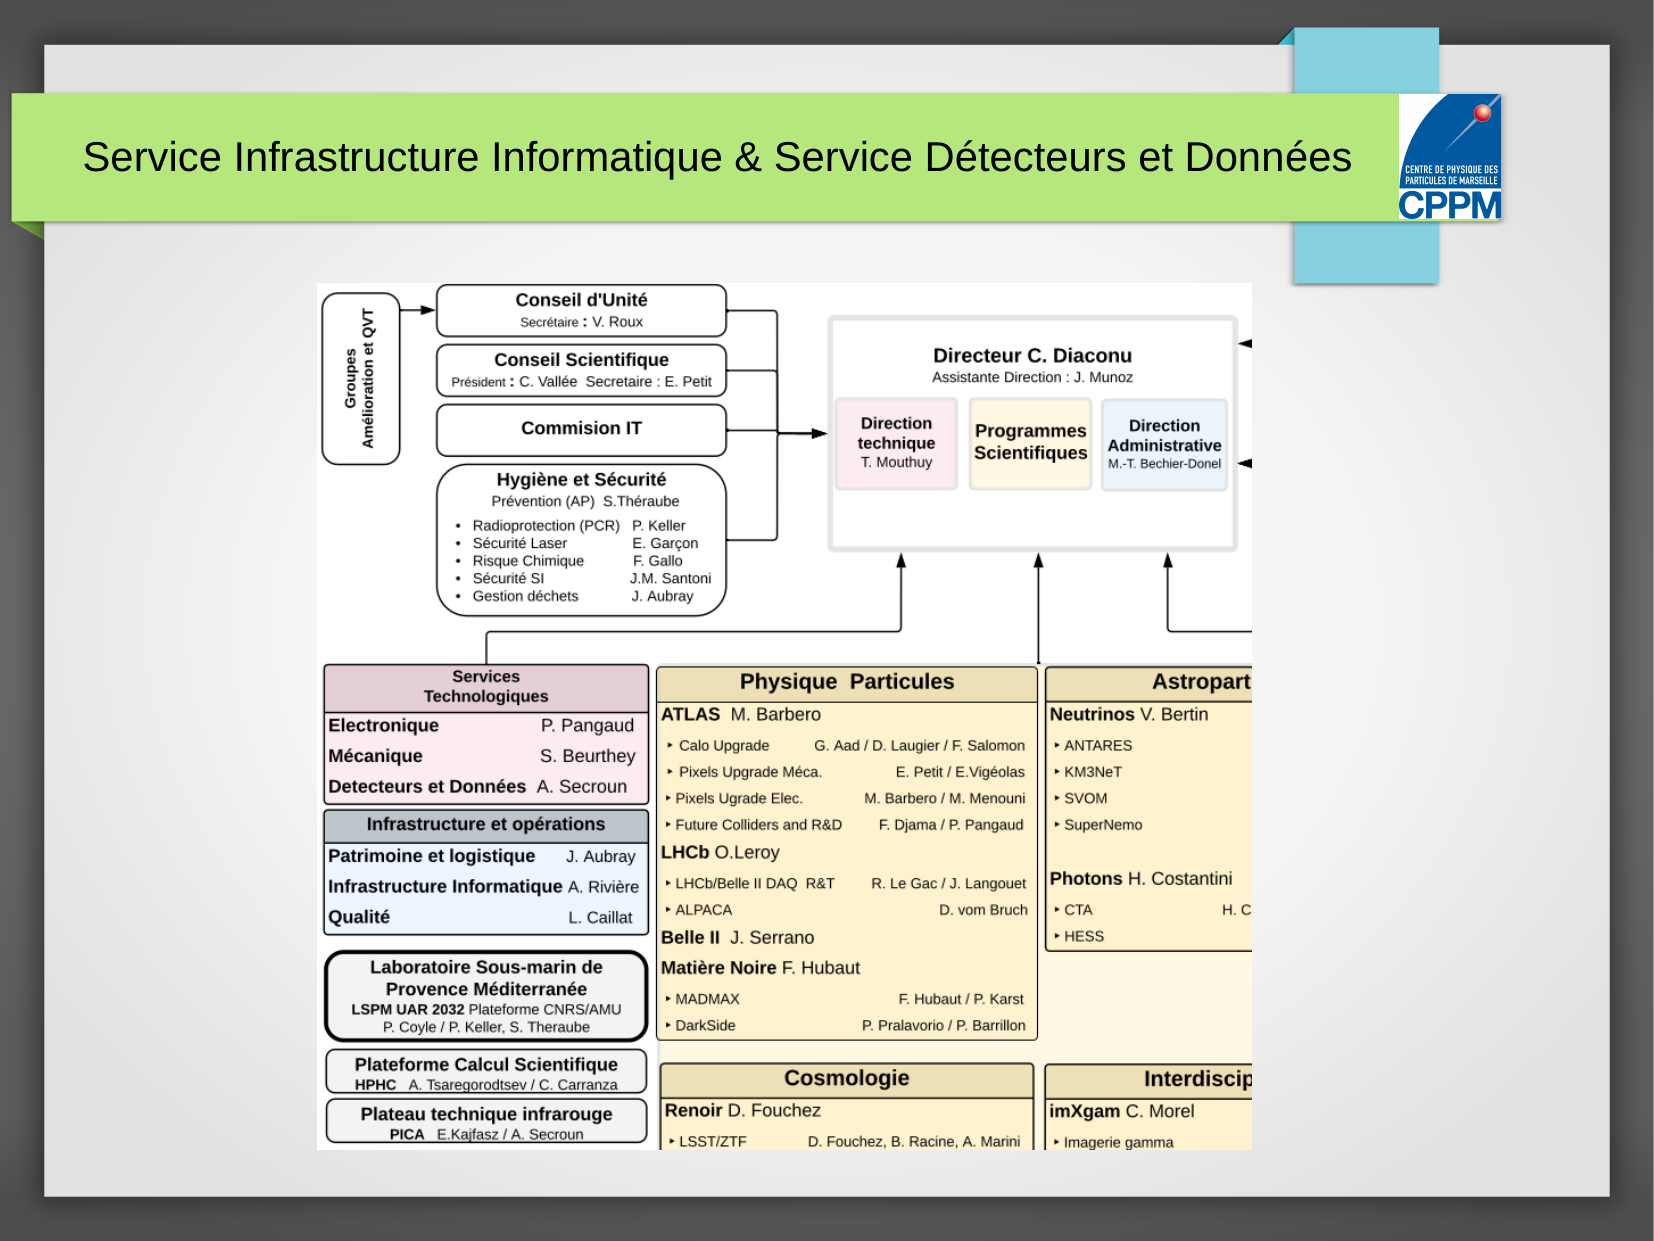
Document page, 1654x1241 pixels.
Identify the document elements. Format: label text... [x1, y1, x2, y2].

picture [1399, 94, 1501, 219]
picture [0, 0, 1654, 1241]
subtitle [0, 94, 1312, 567]
title Service Infrastructure Informatique & Service Détecteurs et Données [82, 73, 1571, 241]
